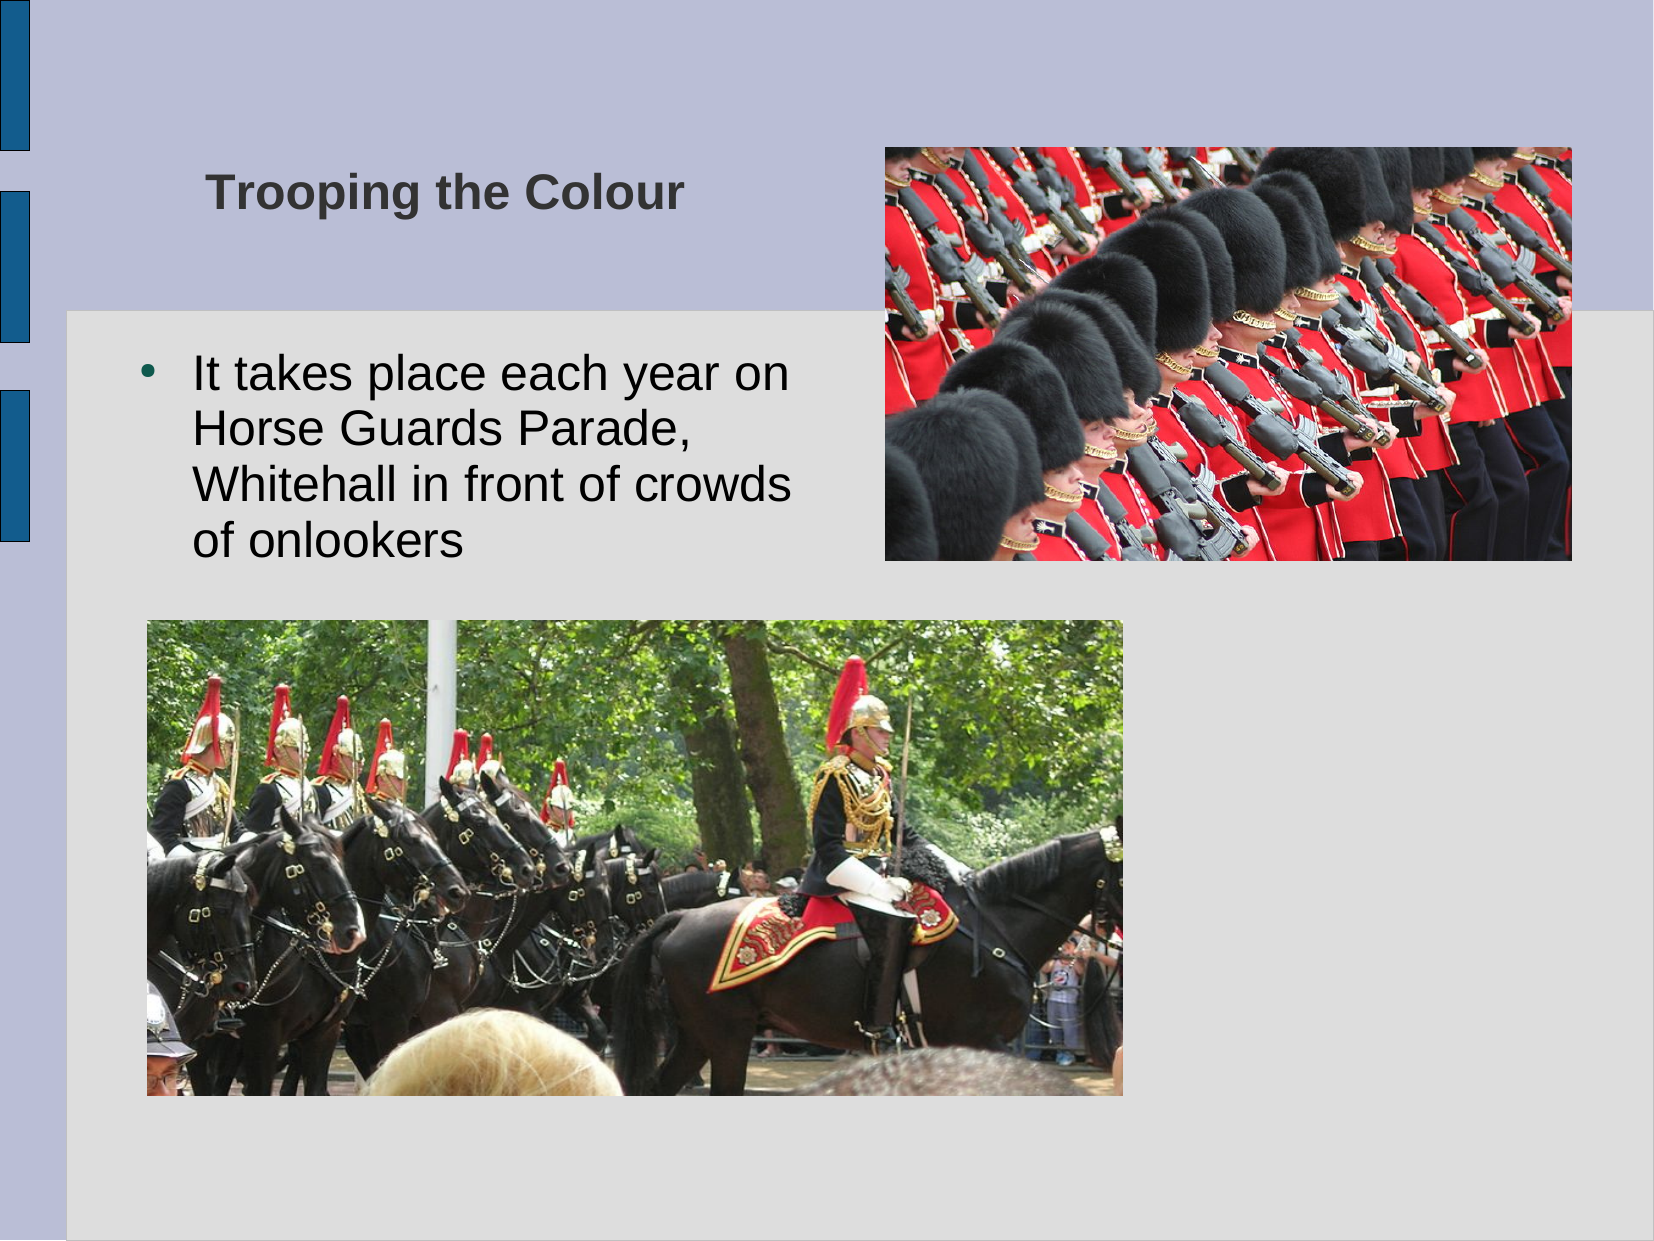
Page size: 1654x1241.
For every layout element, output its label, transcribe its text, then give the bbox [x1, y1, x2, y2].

title Trooping the Colour [0, 88, 1152, 296]
picture [885, 147, 1572, 562]
list It takes place each year on Horse Guards Parade, Whitehall in front of crowds of onlookers [121, 344, 811, 1127]
picture [147, 620, 1123, 1097]
